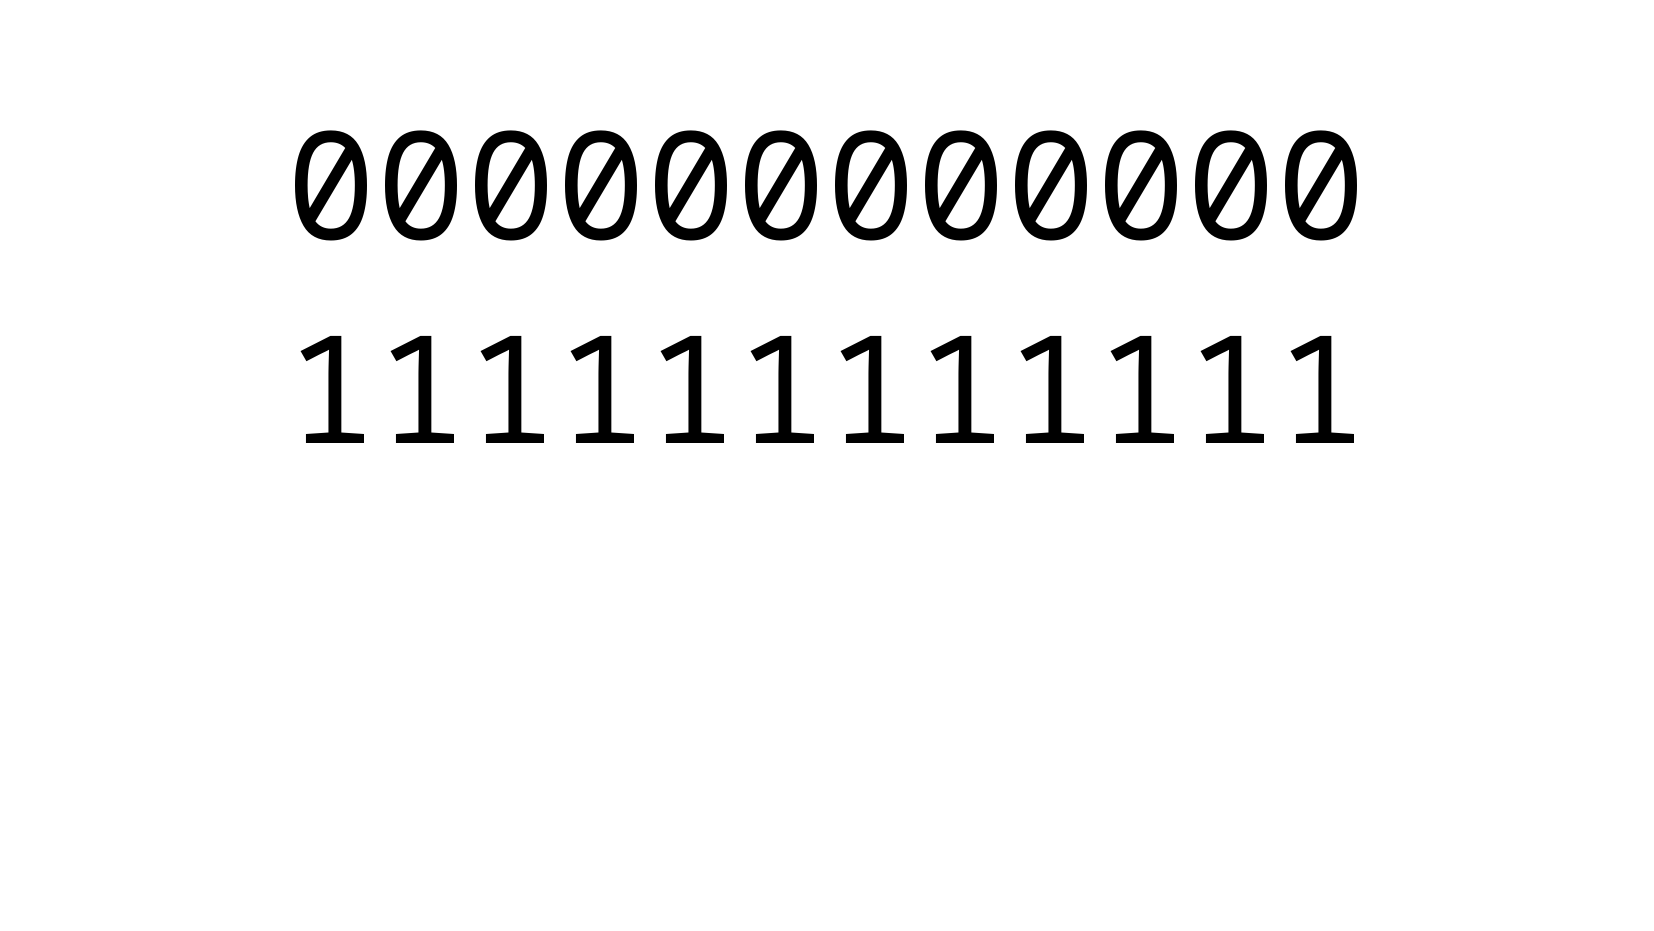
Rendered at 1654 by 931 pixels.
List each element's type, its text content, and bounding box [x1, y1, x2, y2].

subtitle 000000000000 111111111111 [82, 187, 1571, 788]
